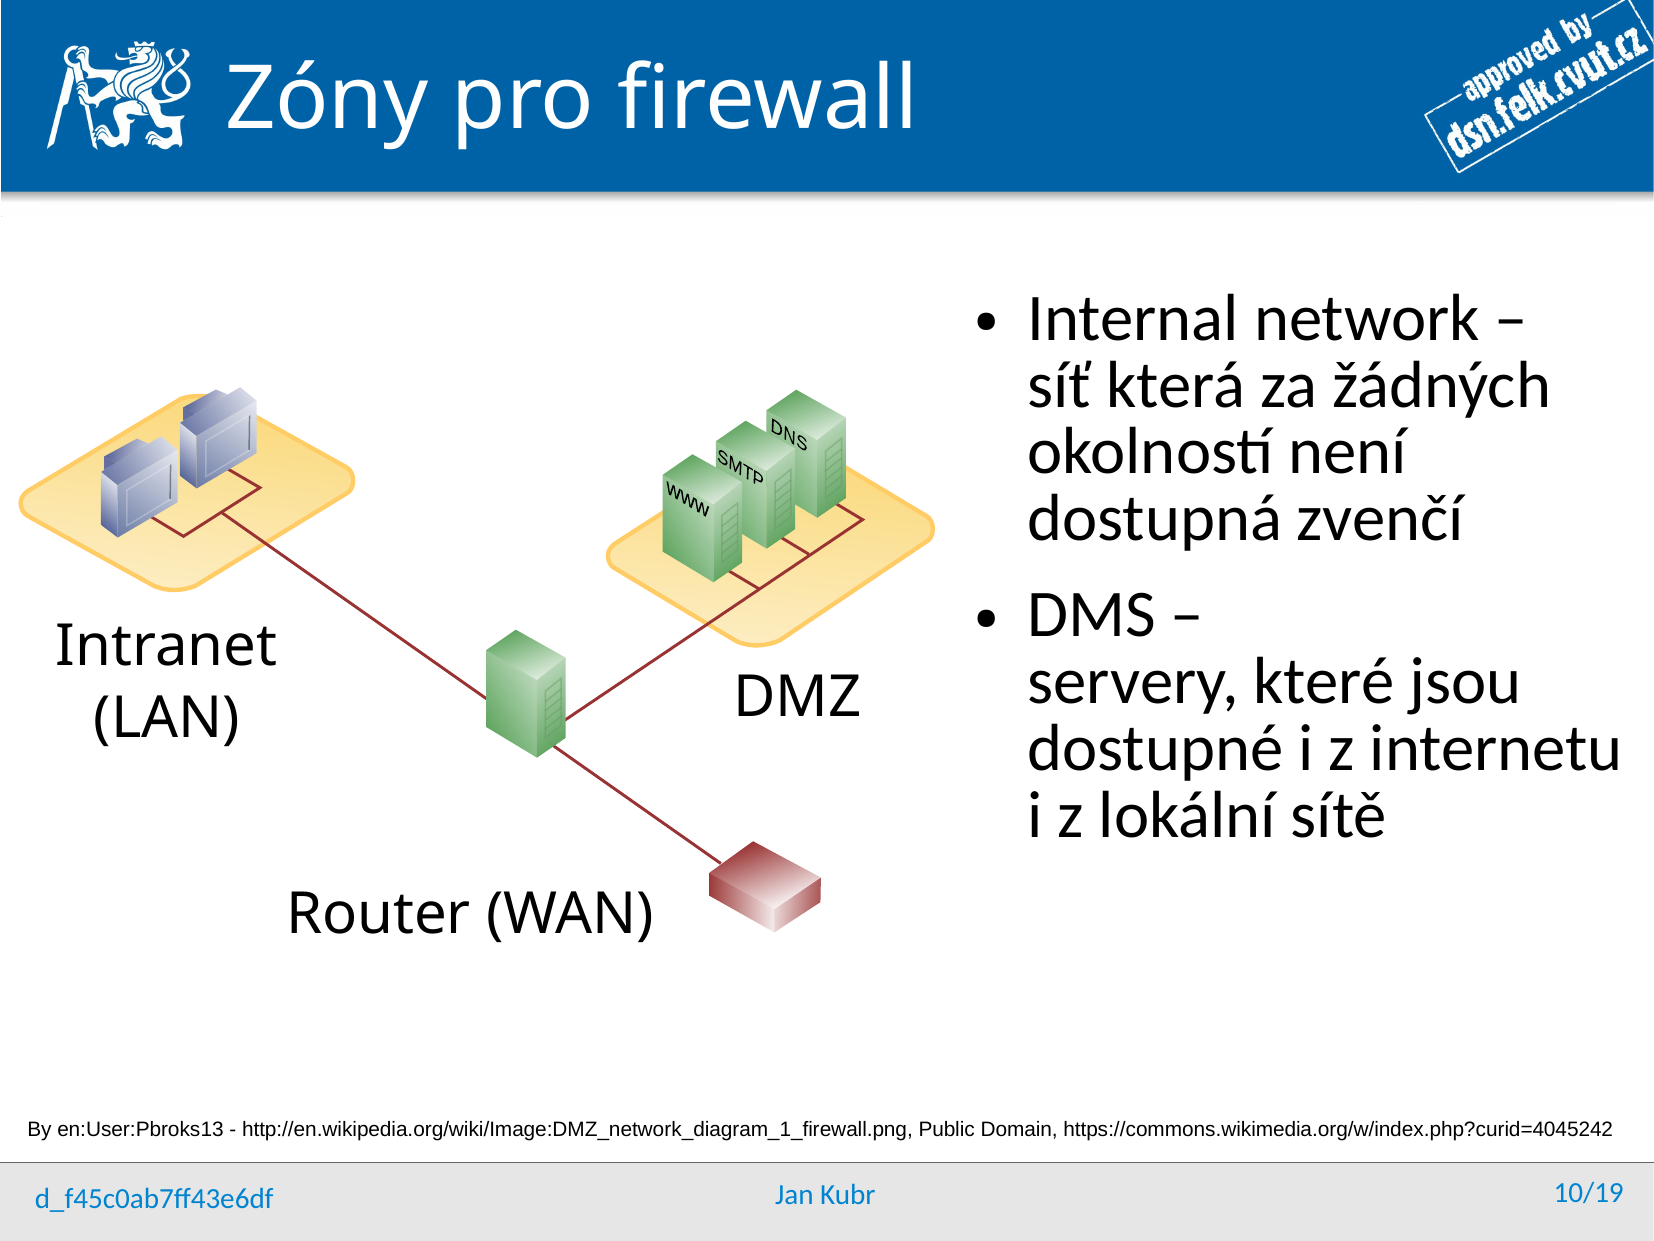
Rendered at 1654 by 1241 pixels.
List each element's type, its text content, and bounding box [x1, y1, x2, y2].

picture [11, 370, 945, 969]
text_box By en:User:Pbroks13 - http://en.wikipedia.org/wiki/Image:DMZ_network_diagram_1_firewall.png, Public Domain, https://commons.wikimedia.org/w/index.php?curid=4045242 [12, 1110, 1642, 1158]
list Internal network – síť která za žádných okolností není dostupná zvenčí DMS – servery, které jsou dostupné i z internetu i z lokální sítě [956, 290, 1654, 1010]
picture [1, 0, 1654, 217]
title Zóny pro firewall [225, 0, 1426, 188]
